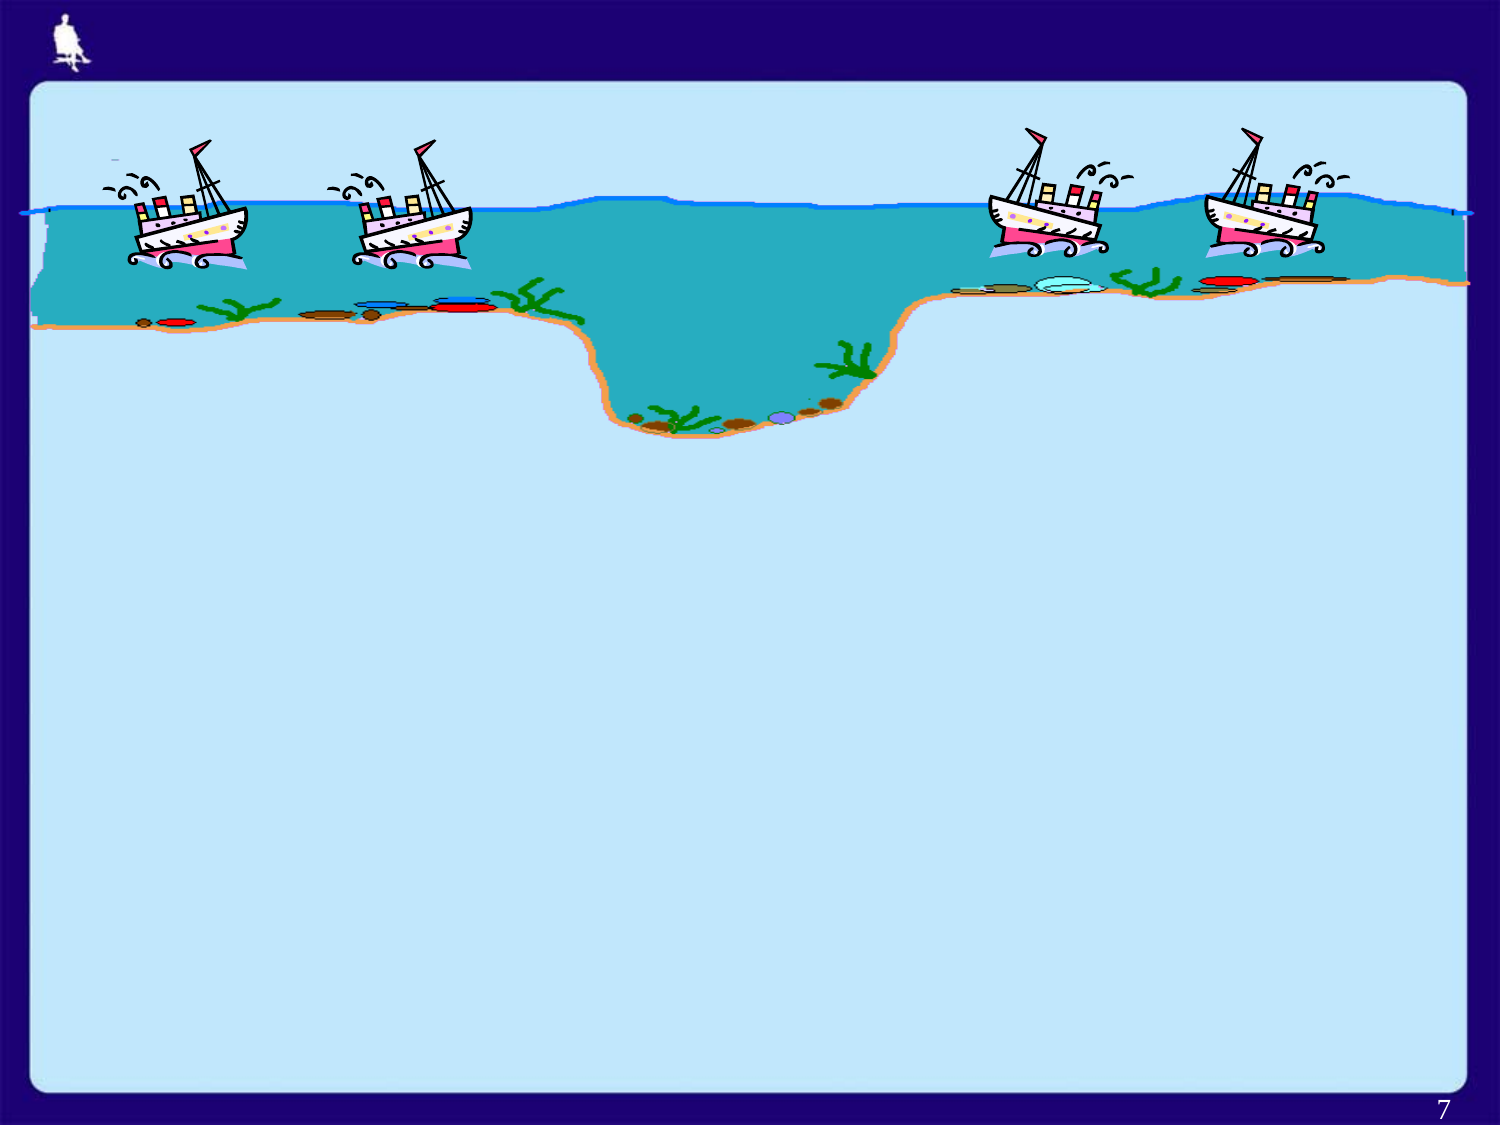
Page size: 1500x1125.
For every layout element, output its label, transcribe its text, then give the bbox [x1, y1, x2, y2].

text_box <номер> [1116, 1082, 1467, 1125]
picture [0, 0, 1500, 1125]
